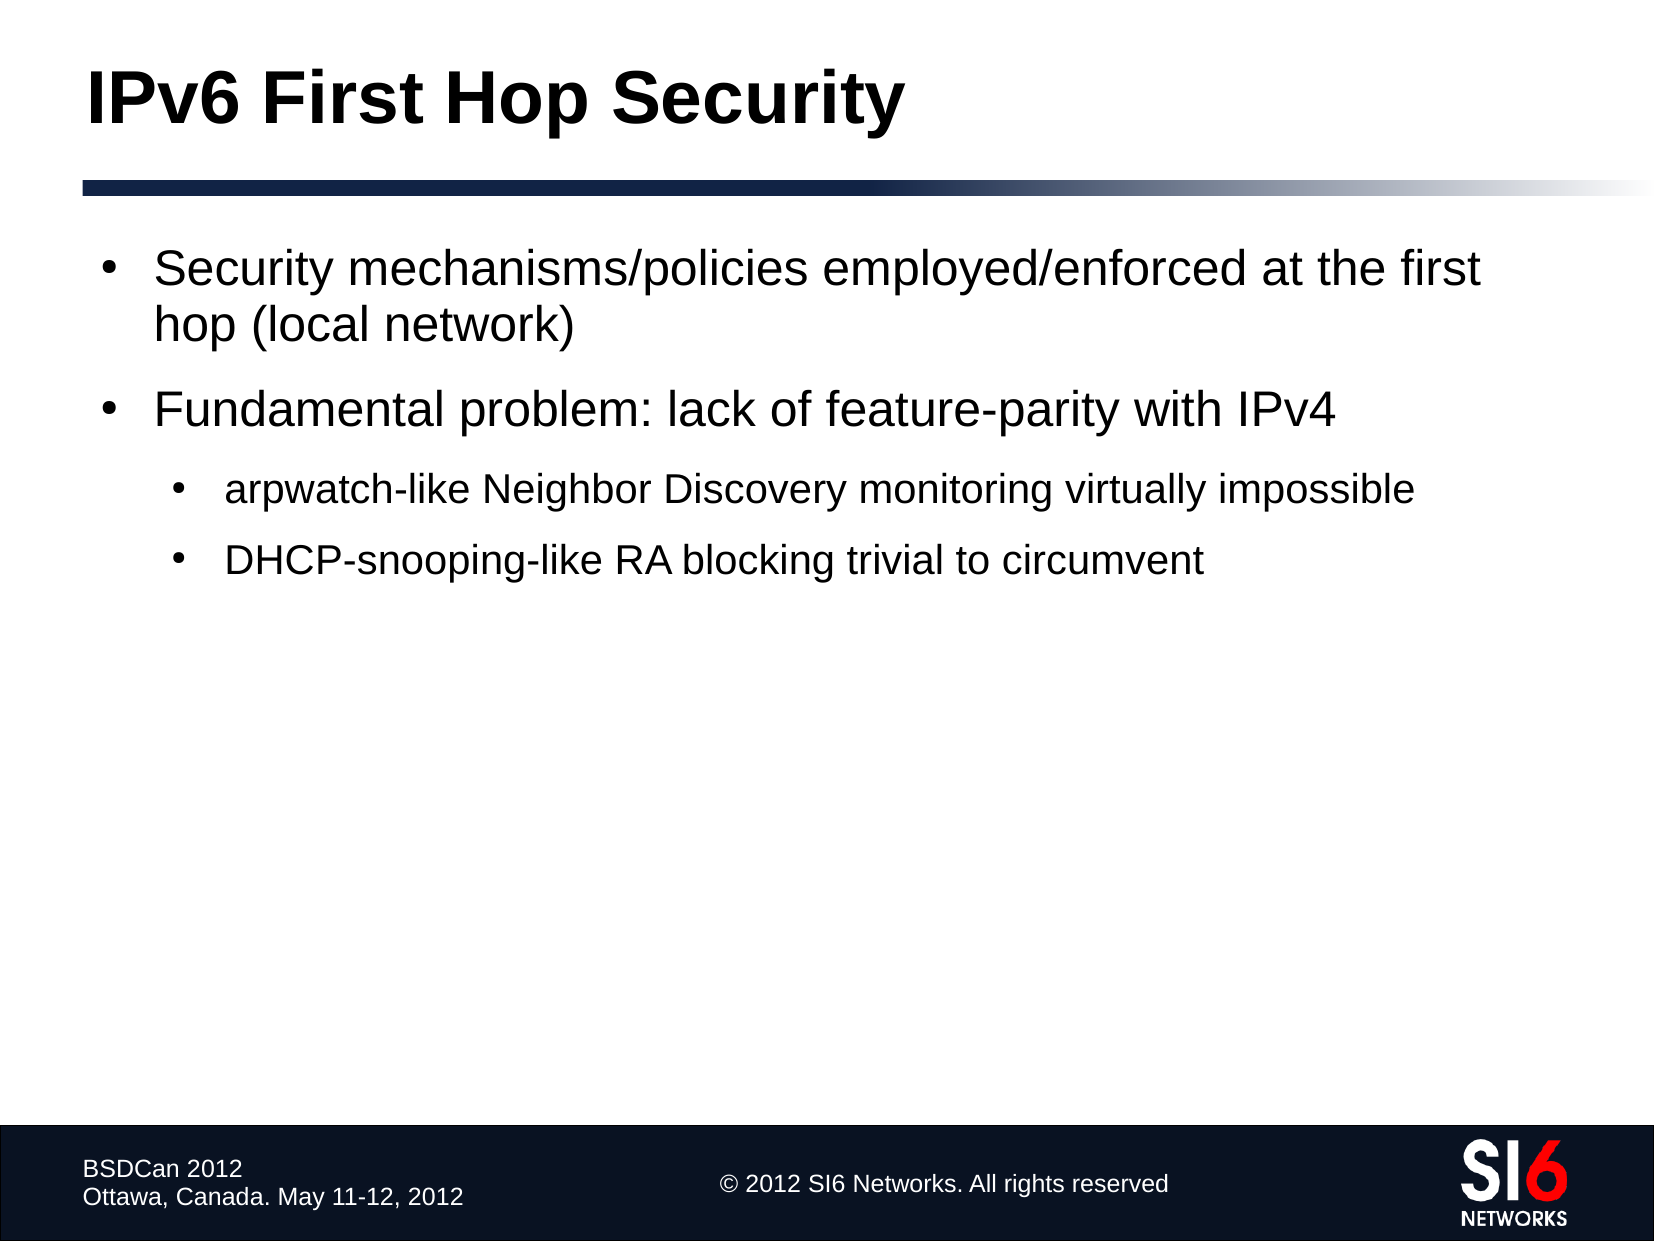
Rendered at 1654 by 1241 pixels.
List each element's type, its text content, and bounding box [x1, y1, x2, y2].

title IPv6 First Hop Security [86, 30, 1576, 166]
picture [1461, 1139, 1567, 1226]
list Security mechanisms/policies employed/enforced at the first hop (local network) Fundamental problem: lack of feature-parity with IPv4 arpwatch-like Neighbor Discovery monitoring virtually impossible DHCP-snooping-like RA blocking trivial to circumvent [82, 240, 1571, 1059]
